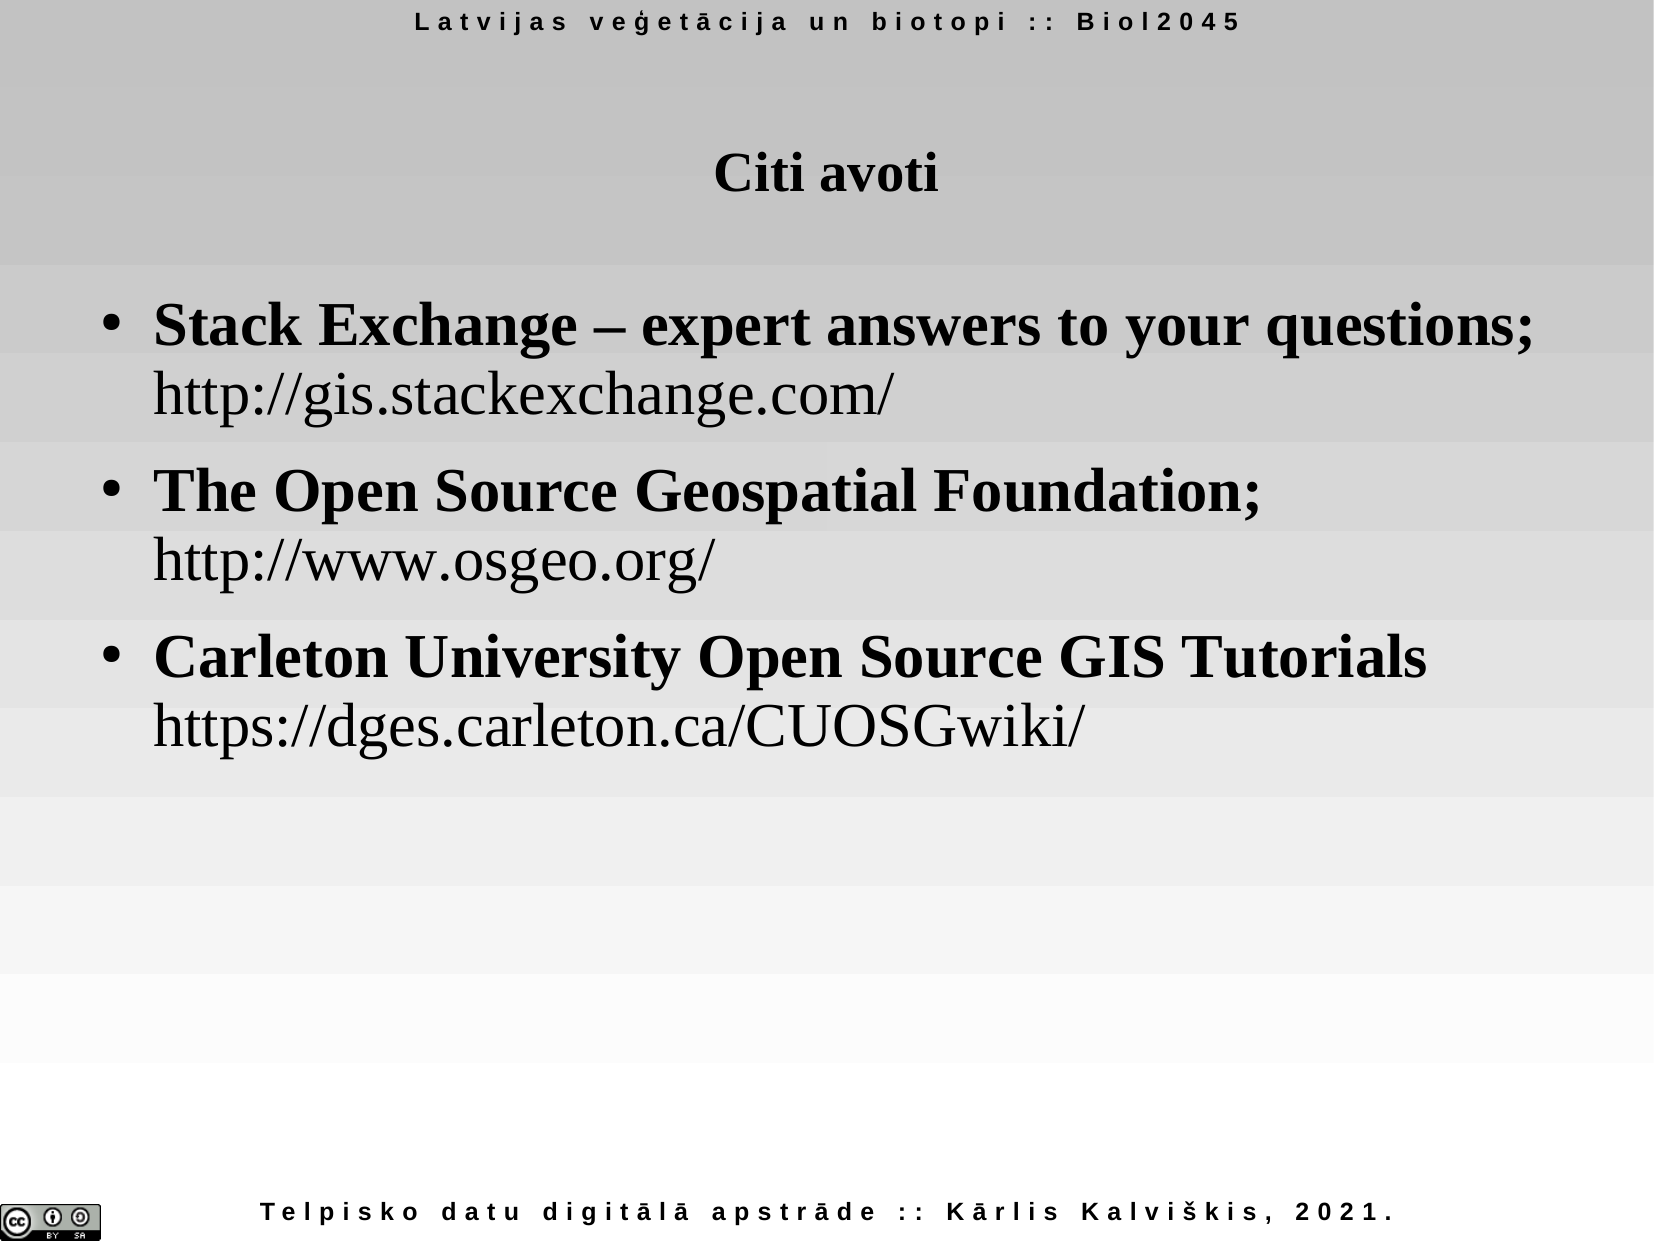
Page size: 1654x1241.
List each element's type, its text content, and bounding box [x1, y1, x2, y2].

list Stack Exchange – expert answers to your questions; http://gis.stackexchange.com/ The Open Source Geospatial Foundation; http://www.osgeo.org/ Carleton University Open Source GIS Tutorials https://dges.carleton.ca/CUOSGwiki/ [82, 289, 1571, 1098]
picture [0, 0, 1654, 1241]
title Citi avoti [29, 49, 1625, 296]
